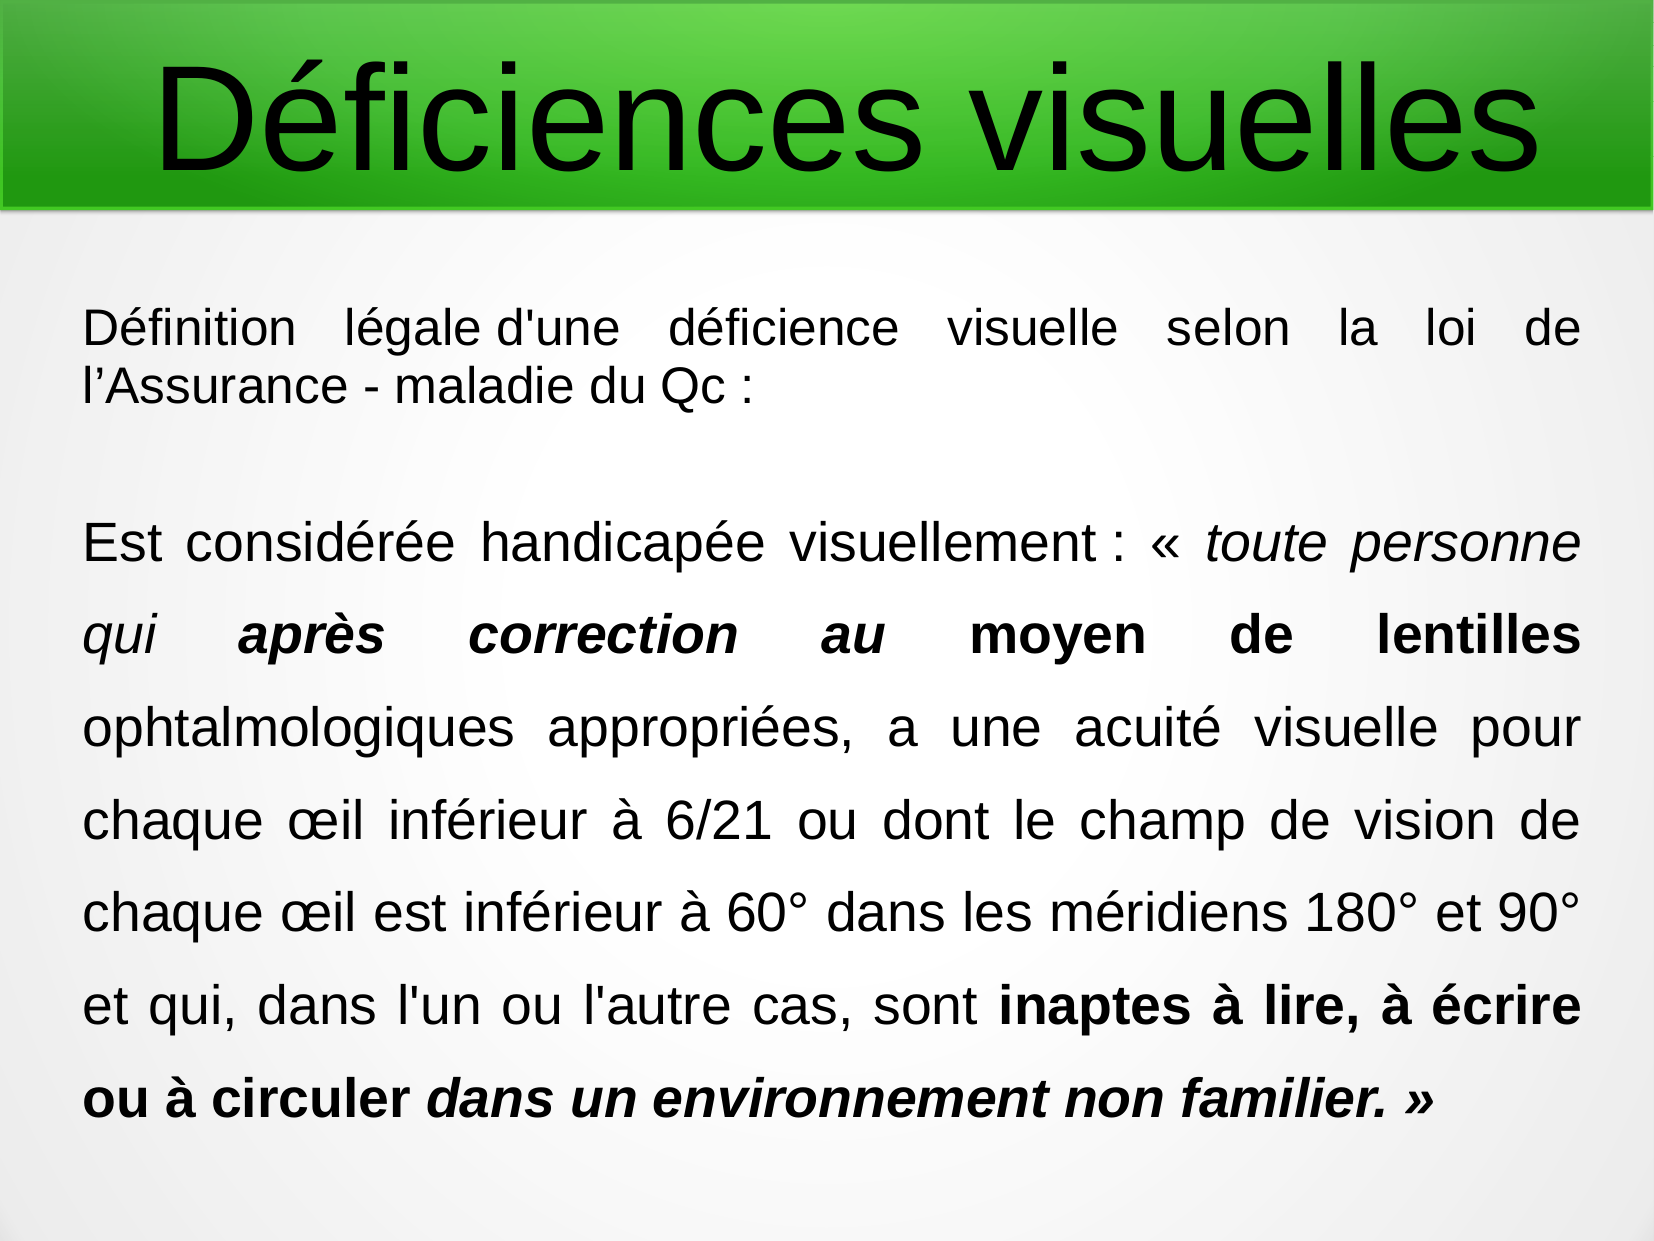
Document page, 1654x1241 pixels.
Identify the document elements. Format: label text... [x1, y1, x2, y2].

title Déficiences visuelles [11, 34, 1630, 202]
list Définition légale d'une déficience visuelle selon la loi de l’Assurance - maladie du Qc : Est considérée handicapée visuellement : « toute personne qui après correction au moyen de lentilles ophtalmologiques appropriées, a une acuité visuelle pour chaque œil inférieur à 6/21 ou dont le champ de vision de chaque œil est inférieur à 60° dans les méridiens 180° et 90° et qui, dans l'un ou l'autre cas, sont inaptes à lire, à écrire ou à circuler dans un environnement non familier. » [82, 299, 1583, 1146]
